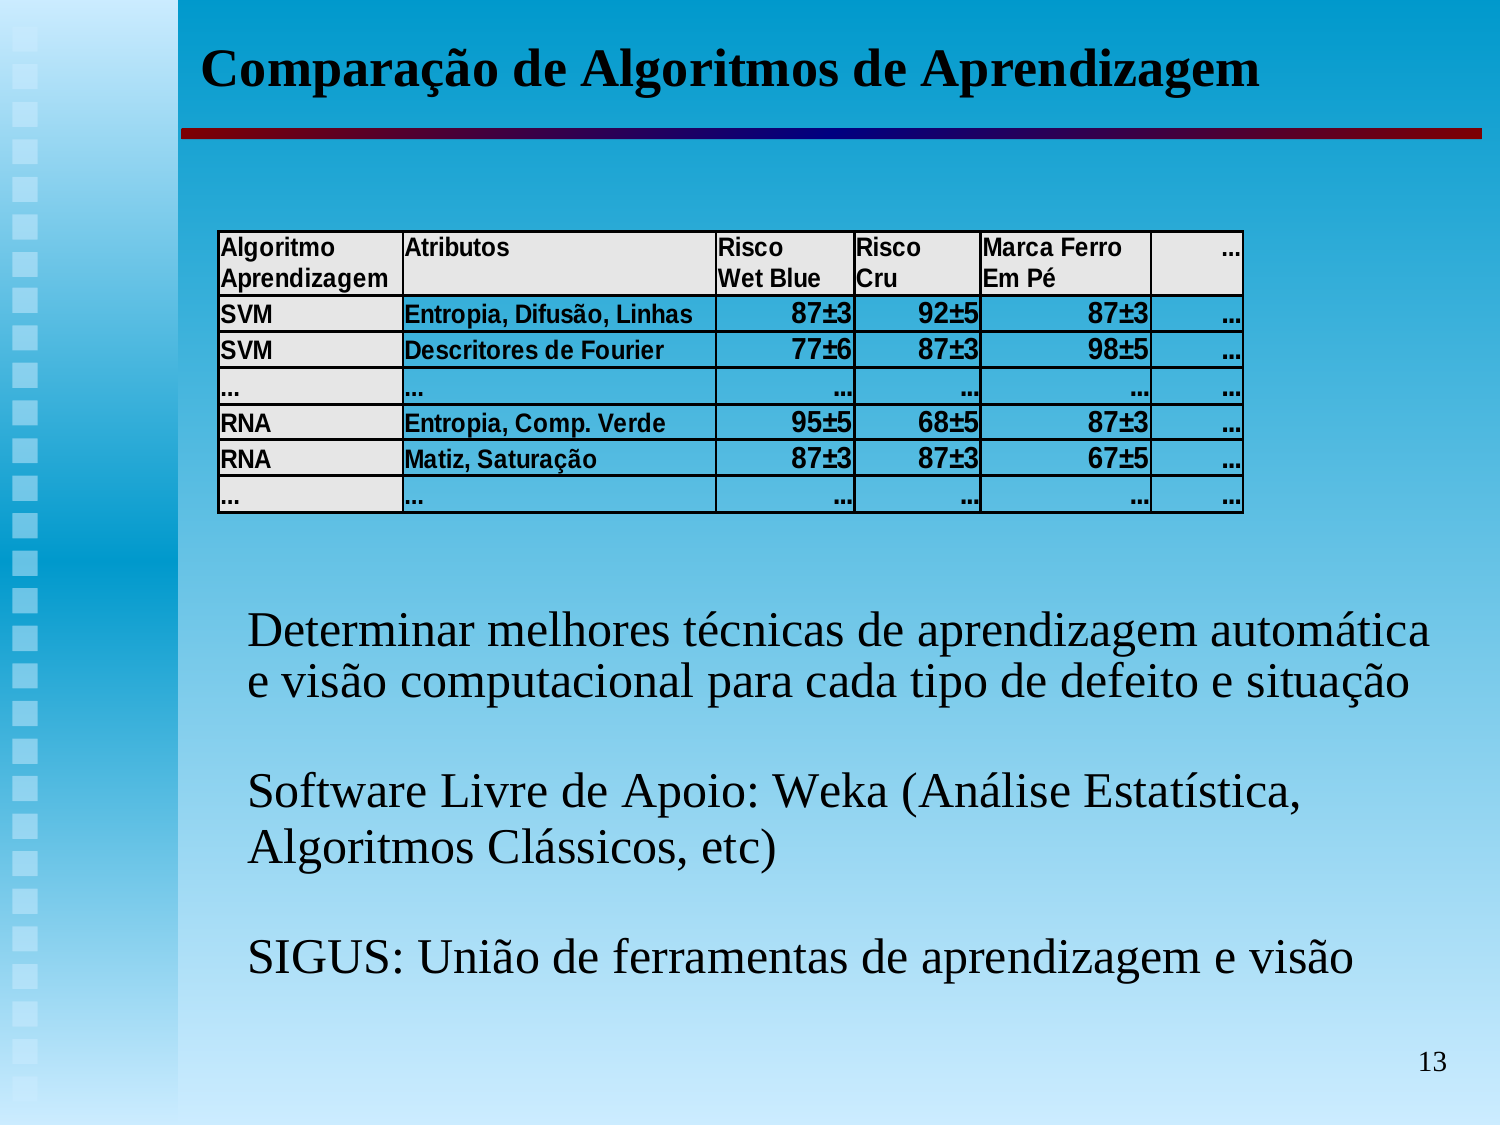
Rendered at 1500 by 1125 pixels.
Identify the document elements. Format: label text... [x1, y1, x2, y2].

title Comparação de Algoritmos de Aprendizagem [185, 0, 1461, 215]
chart [216, 229, 1500, 628]
text_box Determinar melhores técnicas de aprendizagem automática e visão computacional para cada tipo de defeito e situação Software Livre de Apoio: Weka (Análise Estatística, Algoritmos Clássicos, etc) SIGUS: União de ferramentas de aprendizagem e visão [247, 605, 1433, 985]
